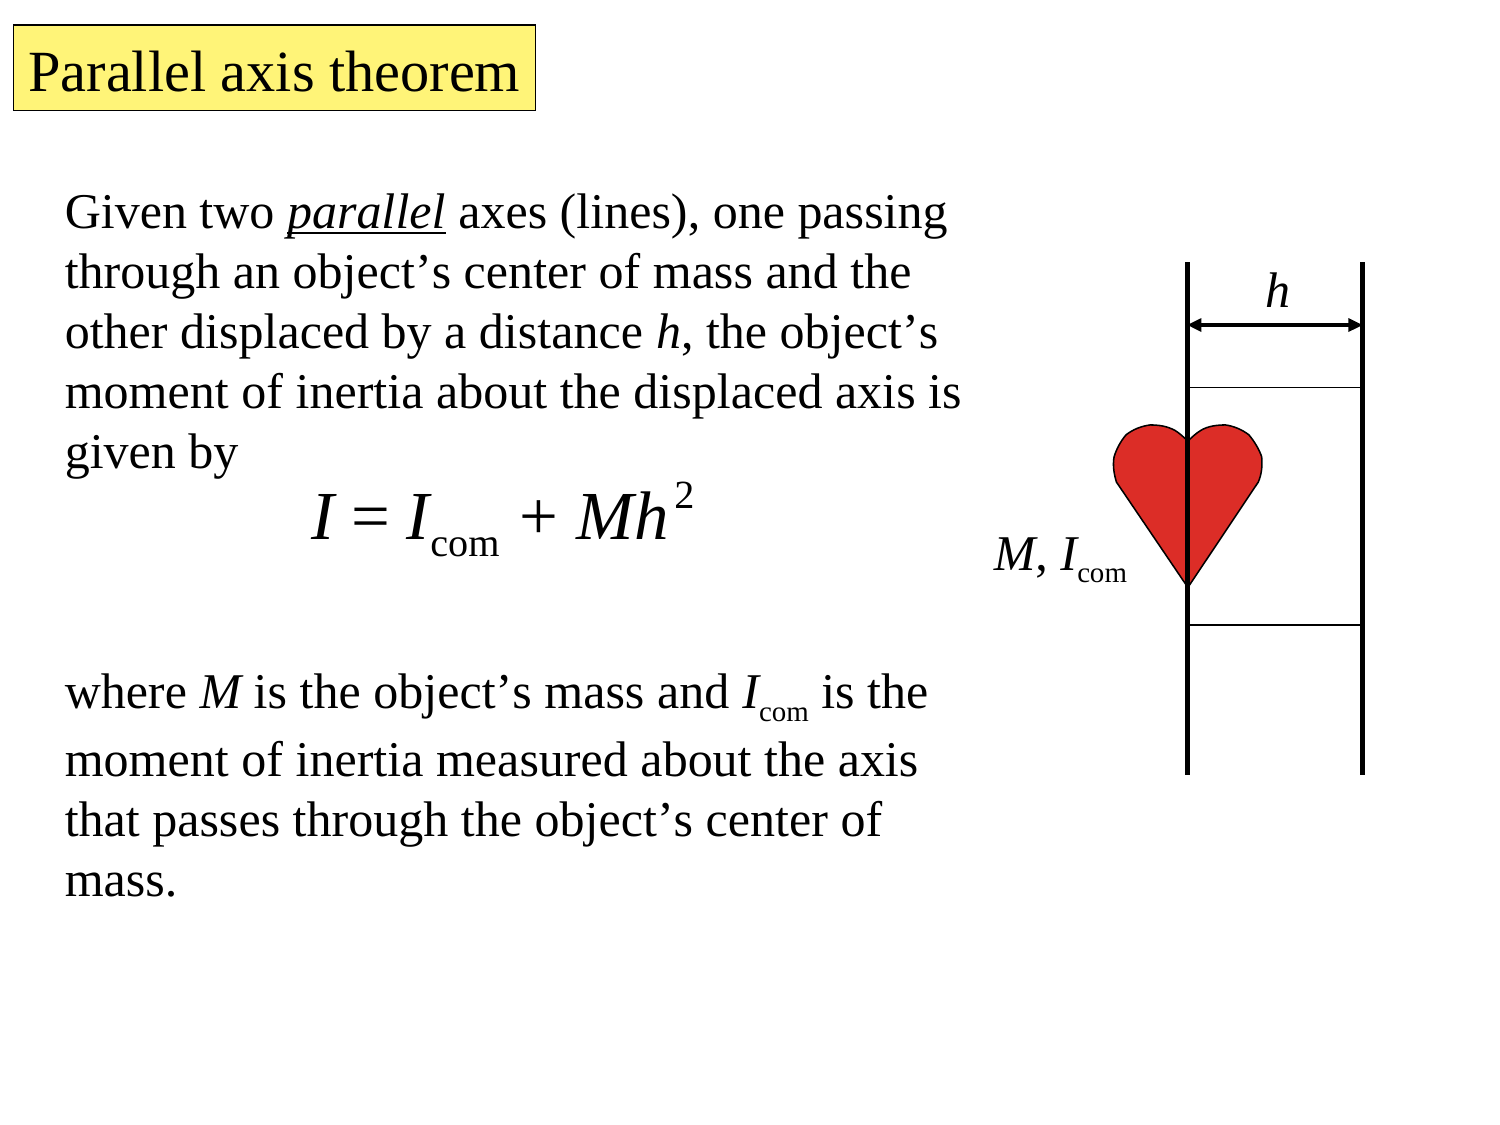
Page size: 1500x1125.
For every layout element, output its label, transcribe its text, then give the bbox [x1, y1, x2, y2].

text_box Given two parallel axes (lines), one passing through an object’s center of mass and the other displaced by a distance h, the object’s moment of inertia about the displaced axis is given by where M is the object’s mass and Icom is the moment of inertia measured about the axis that passes through the object’s center of mass. [50, 170, 1001, 915]
text_box Parallel axis theorem [13, 24, 536, 111]
chart [300, 470, 702, 563]
text_box [1190, 424, 1262, 585]
text_box M, Icom [978, 512, 1142, 597]
text_box [1113, 424, 1185, 584]
text_box h [1250, 249, 1305, 323]
